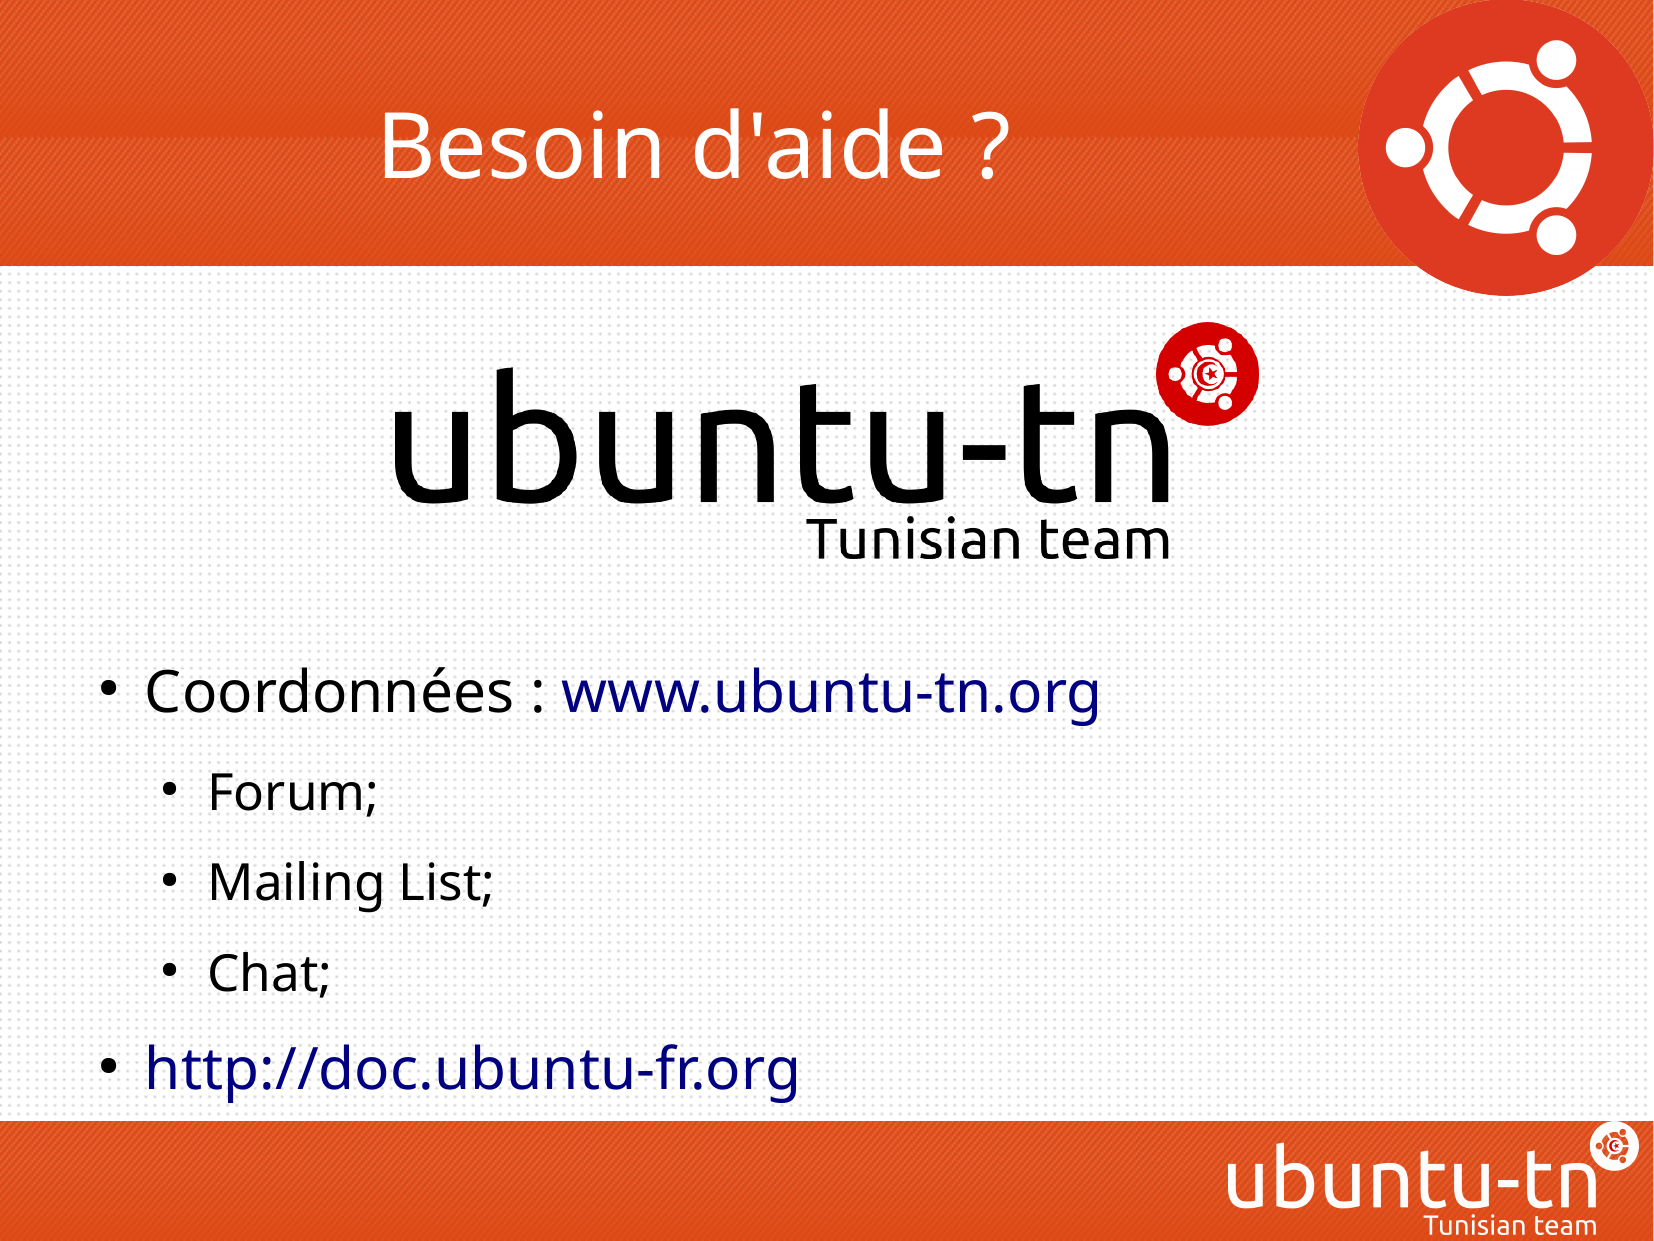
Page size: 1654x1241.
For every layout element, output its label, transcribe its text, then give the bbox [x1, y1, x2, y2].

title Besoin d'aide ? [29, 36, 1359, 250]
picture [0, 0, 1654, 1241]
list Coordonnées : www.ubuntu-tn.org Forum; Mailing List; Chat; http://doc.ubuntu-fr.org [82, 649, 1571, 1109]
